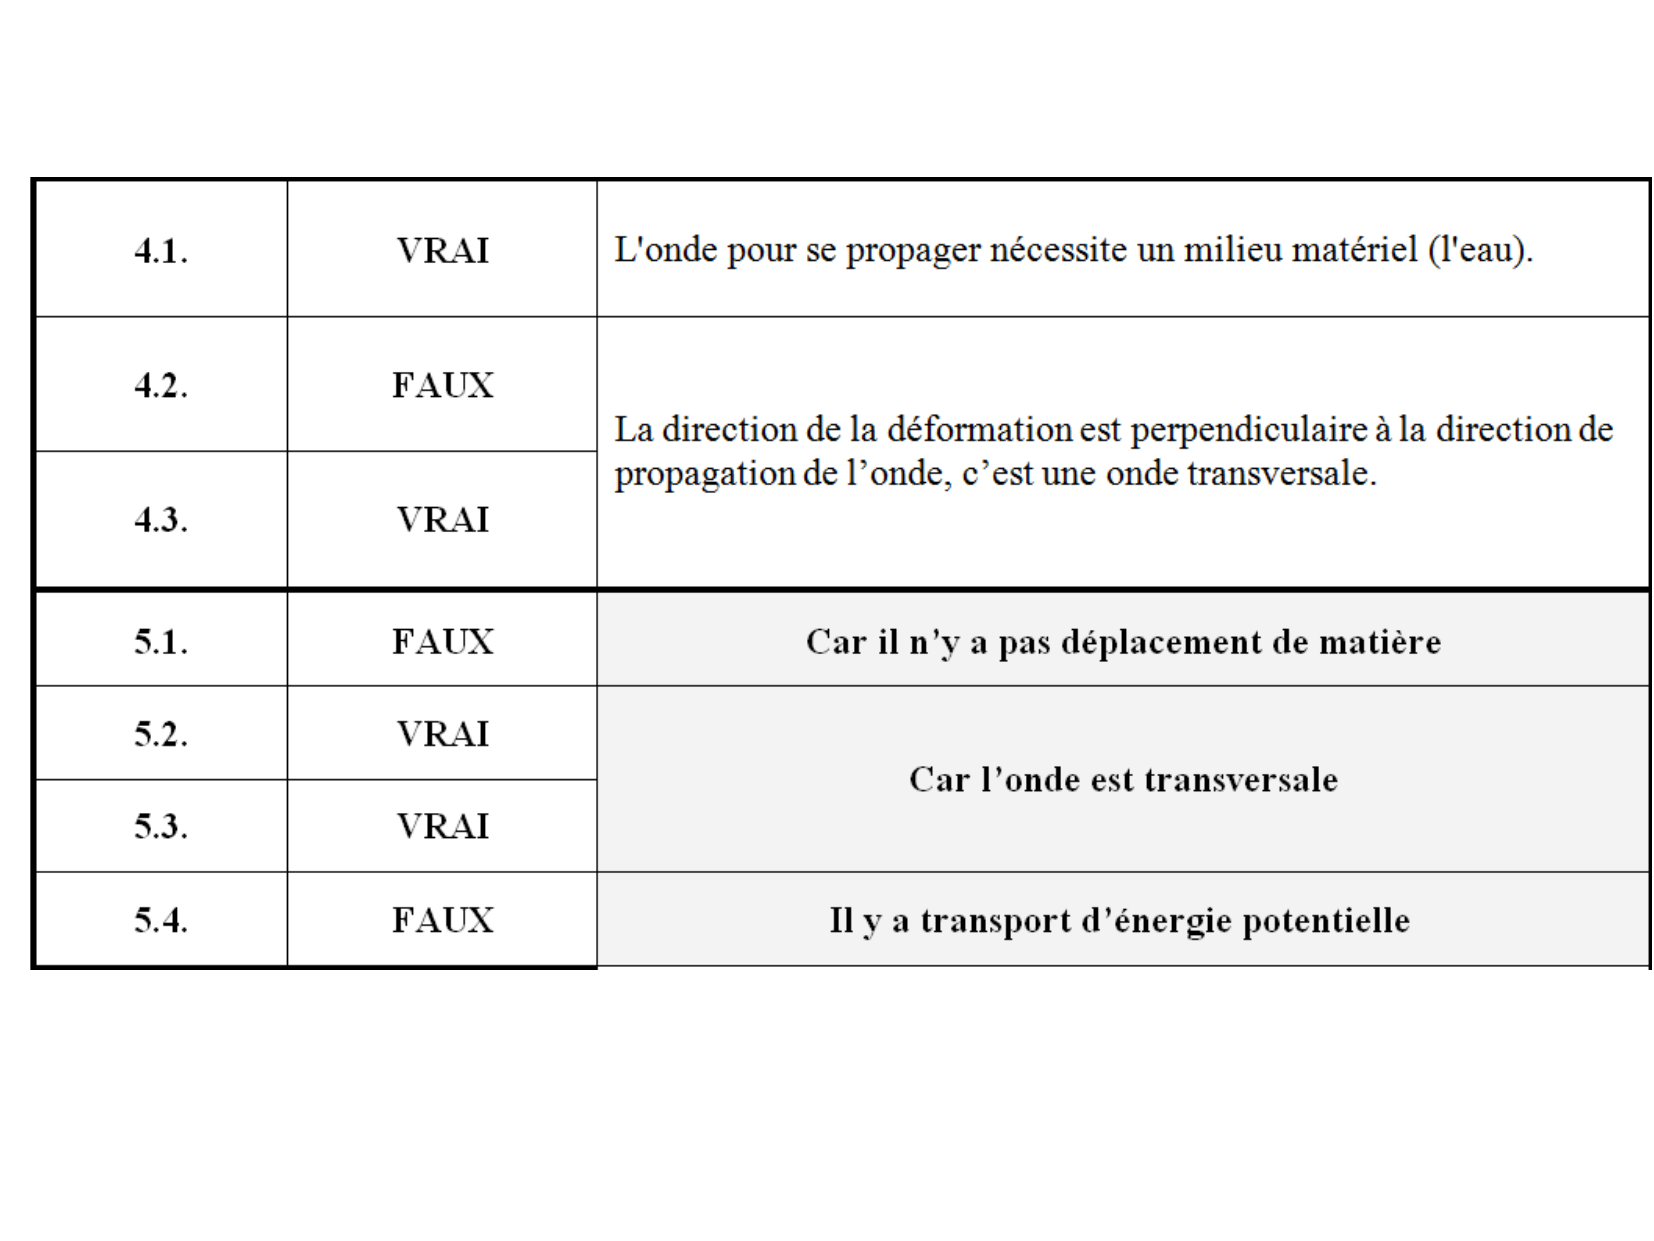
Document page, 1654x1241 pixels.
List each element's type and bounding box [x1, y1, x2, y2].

picture [29, 177, 1652, 970]
